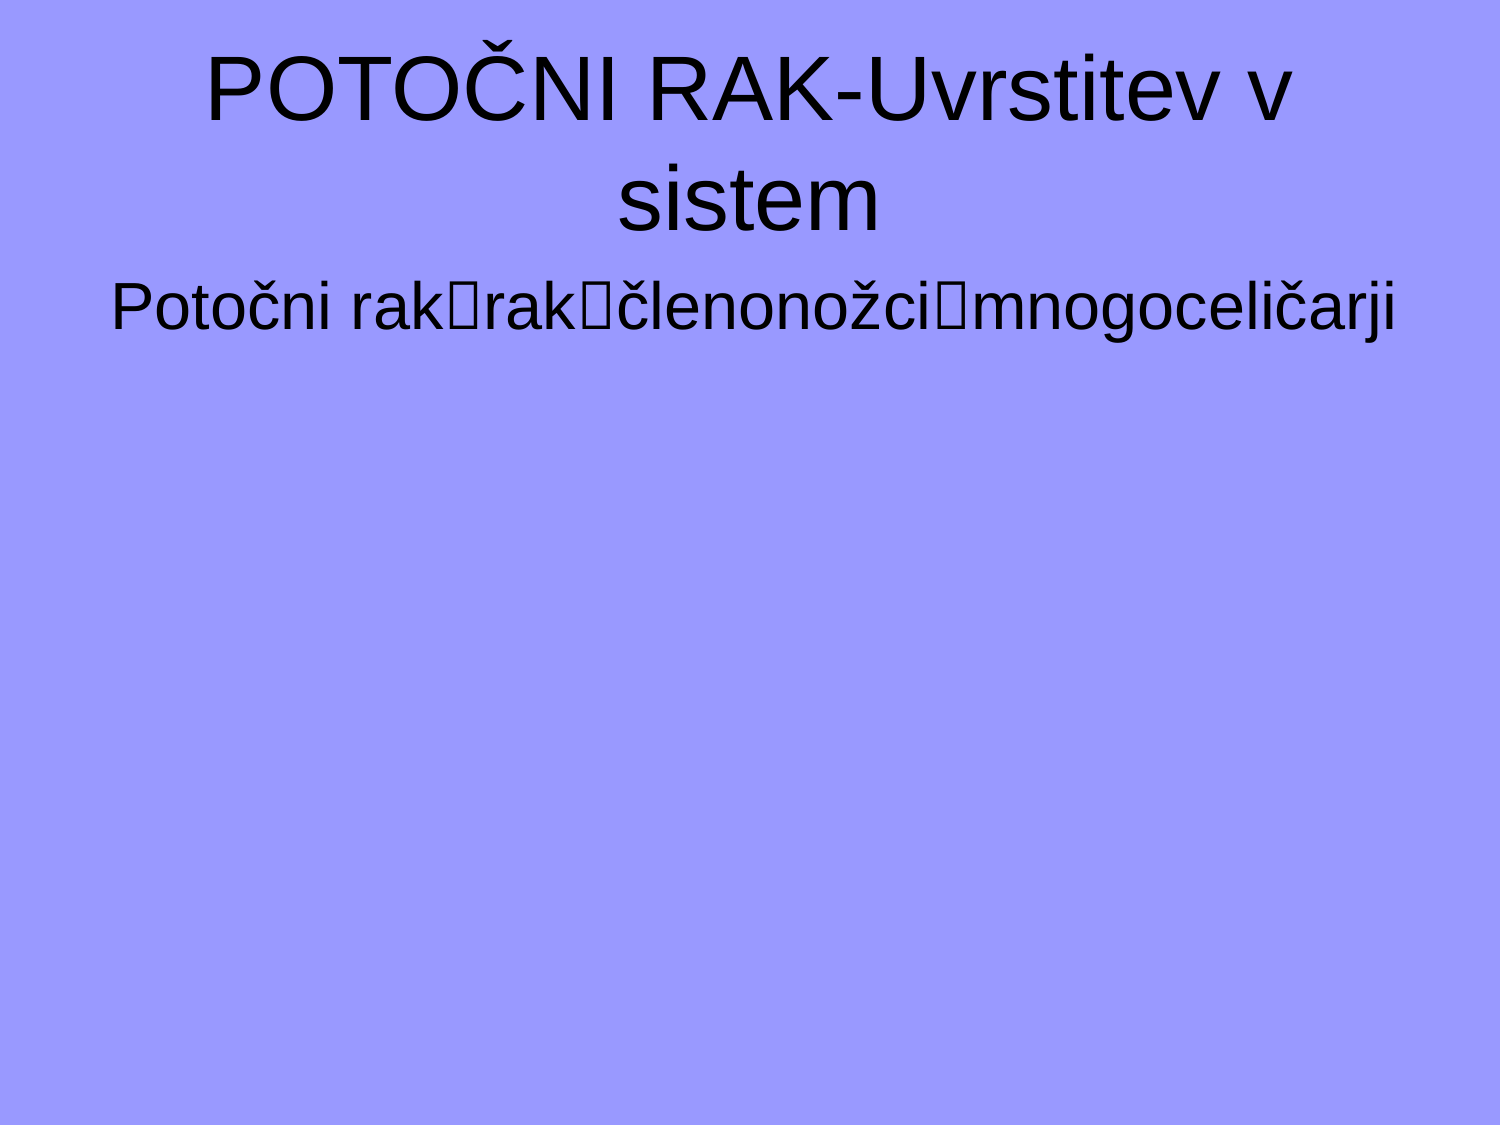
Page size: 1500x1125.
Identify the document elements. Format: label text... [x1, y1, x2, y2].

title POTOČNI RAK-Uvrstitev v sistem [75, 45, 1425, 233]
list Potočni rakrakčlenonožcimnogoceličarji [76, 255, 1427, 998]
